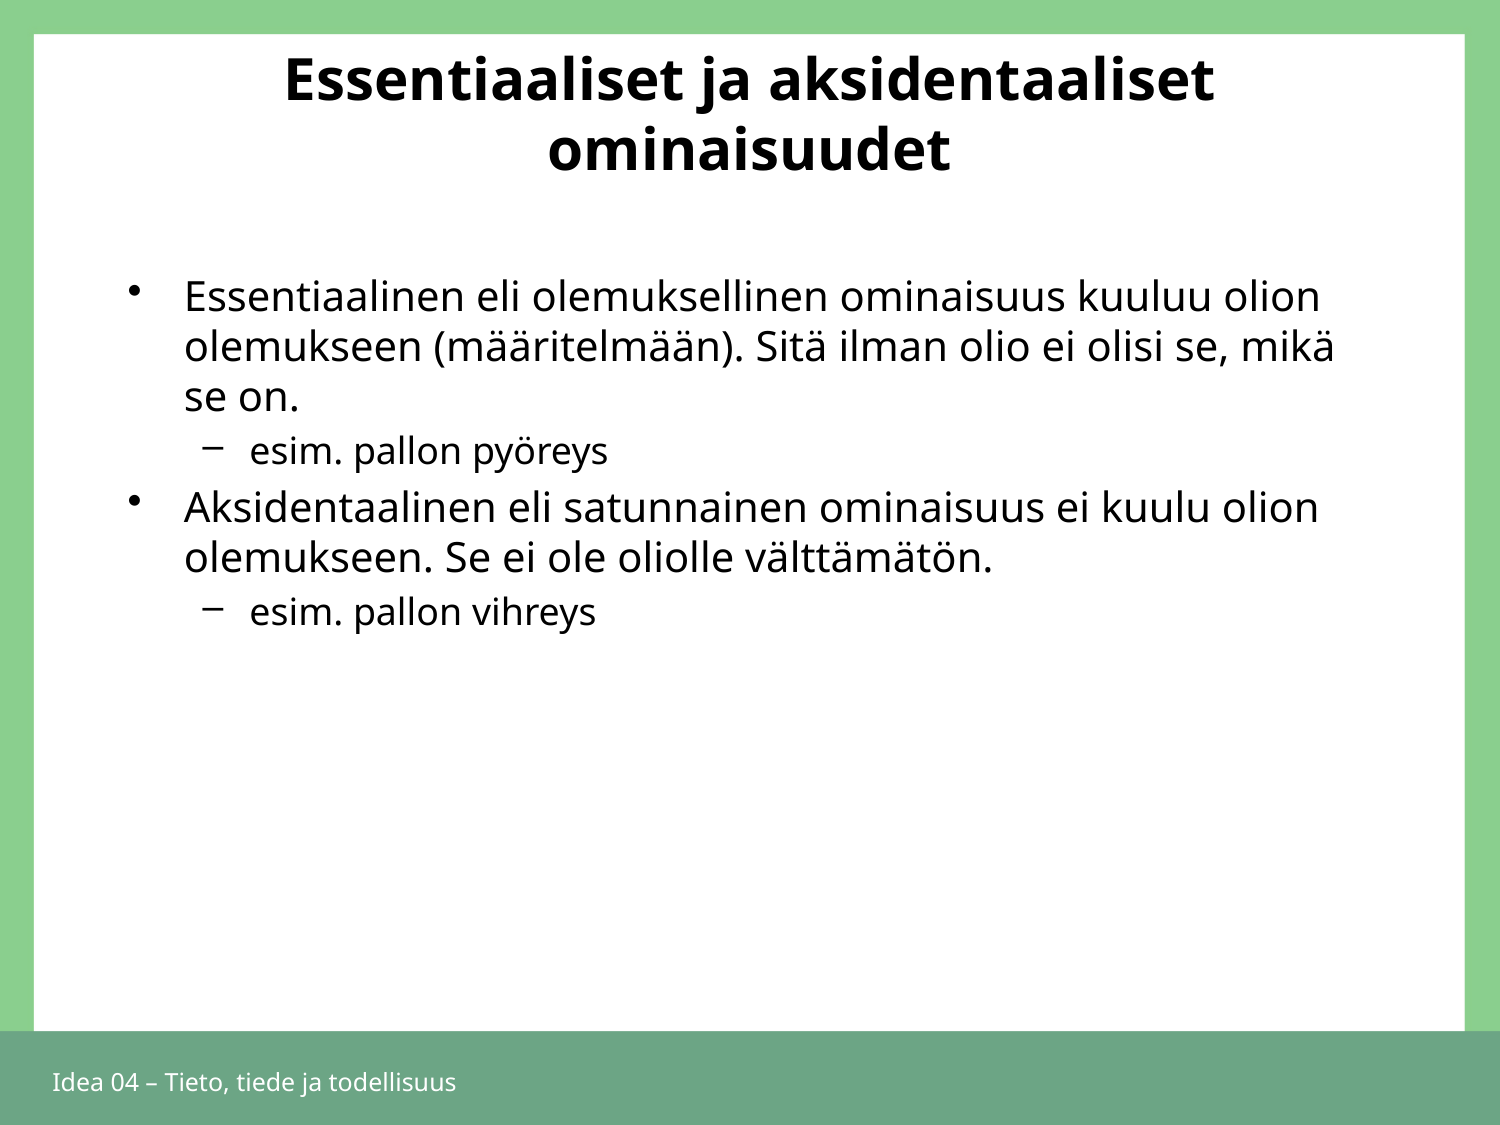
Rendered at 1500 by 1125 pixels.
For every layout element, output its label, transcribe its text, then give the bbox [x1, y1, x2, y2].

title Essentiaaliset ja aksidentaaliset ominaisuudet [112, 37, 1388, 188]
picture [0, 0, 1500, 1125]
list Essentiaalinen eli olemuksellinen ominaisuus kuuluu olion olemukseen (määritelmään). Sitä ilman olio ei olisi se, mikä se on. esim. pallon pyöreys Aksidentaalinen eli satunnainen ominaisuus ei kuulu olion olemukseen. Se ei ole oliolle välttämätön. esim. pallon vihreys [112, 262, 1388, 1000]
